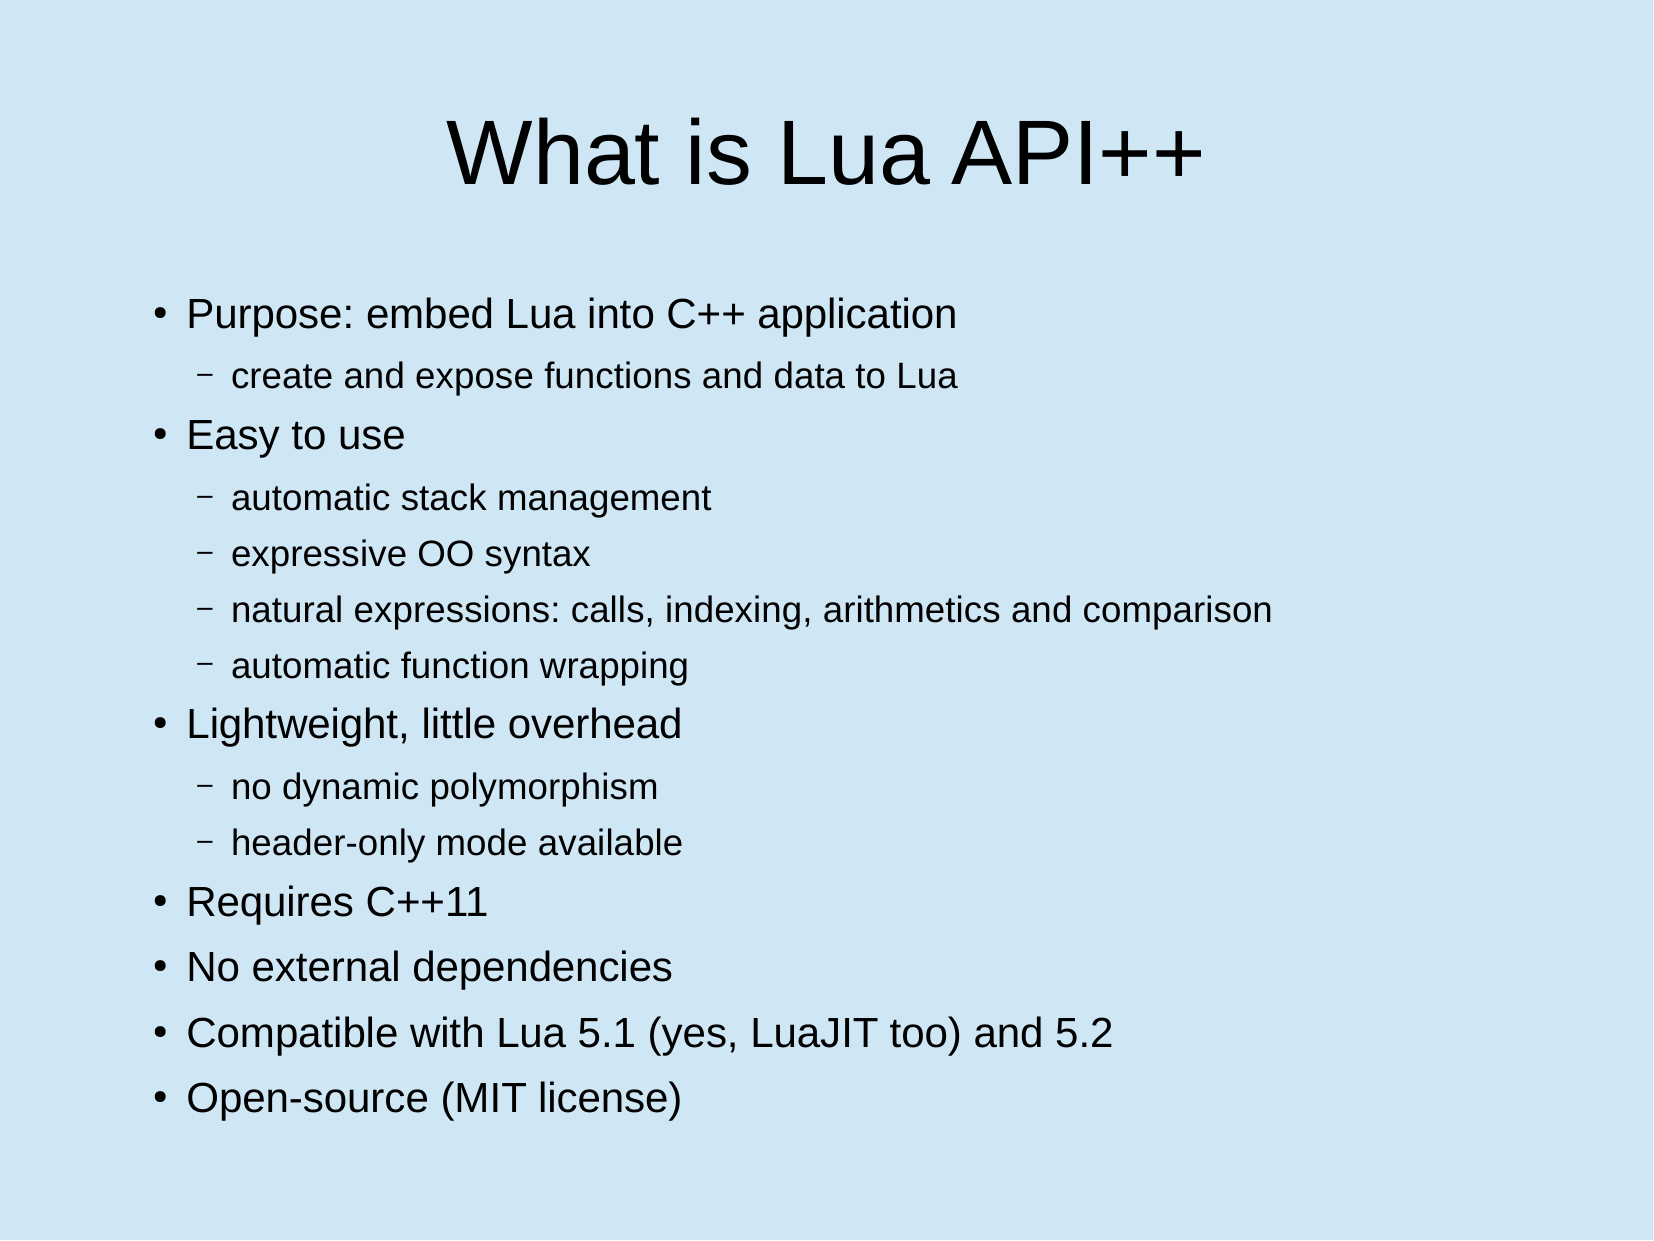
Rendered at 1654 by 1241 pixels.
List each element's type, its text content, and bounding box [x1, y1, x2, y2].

list Purpose: embed Lua into C++ application create and expose functions and data to Lua Easy to use automatic stack management expressive OO syntax natural expressions: calls, indexing, arithmetics and comparison automatic function wrapping Lightweight, little overhead no dynamic polymorphism header-only mode available Requires C++11 No external dependencies Compatible with Lua 5.1 (yes, LuaJIT too) and 5.2 Open-source (MIT license) [141, 290, 1571, 1134]
title What is Lua API++ [82, 49, 1571, 257]
